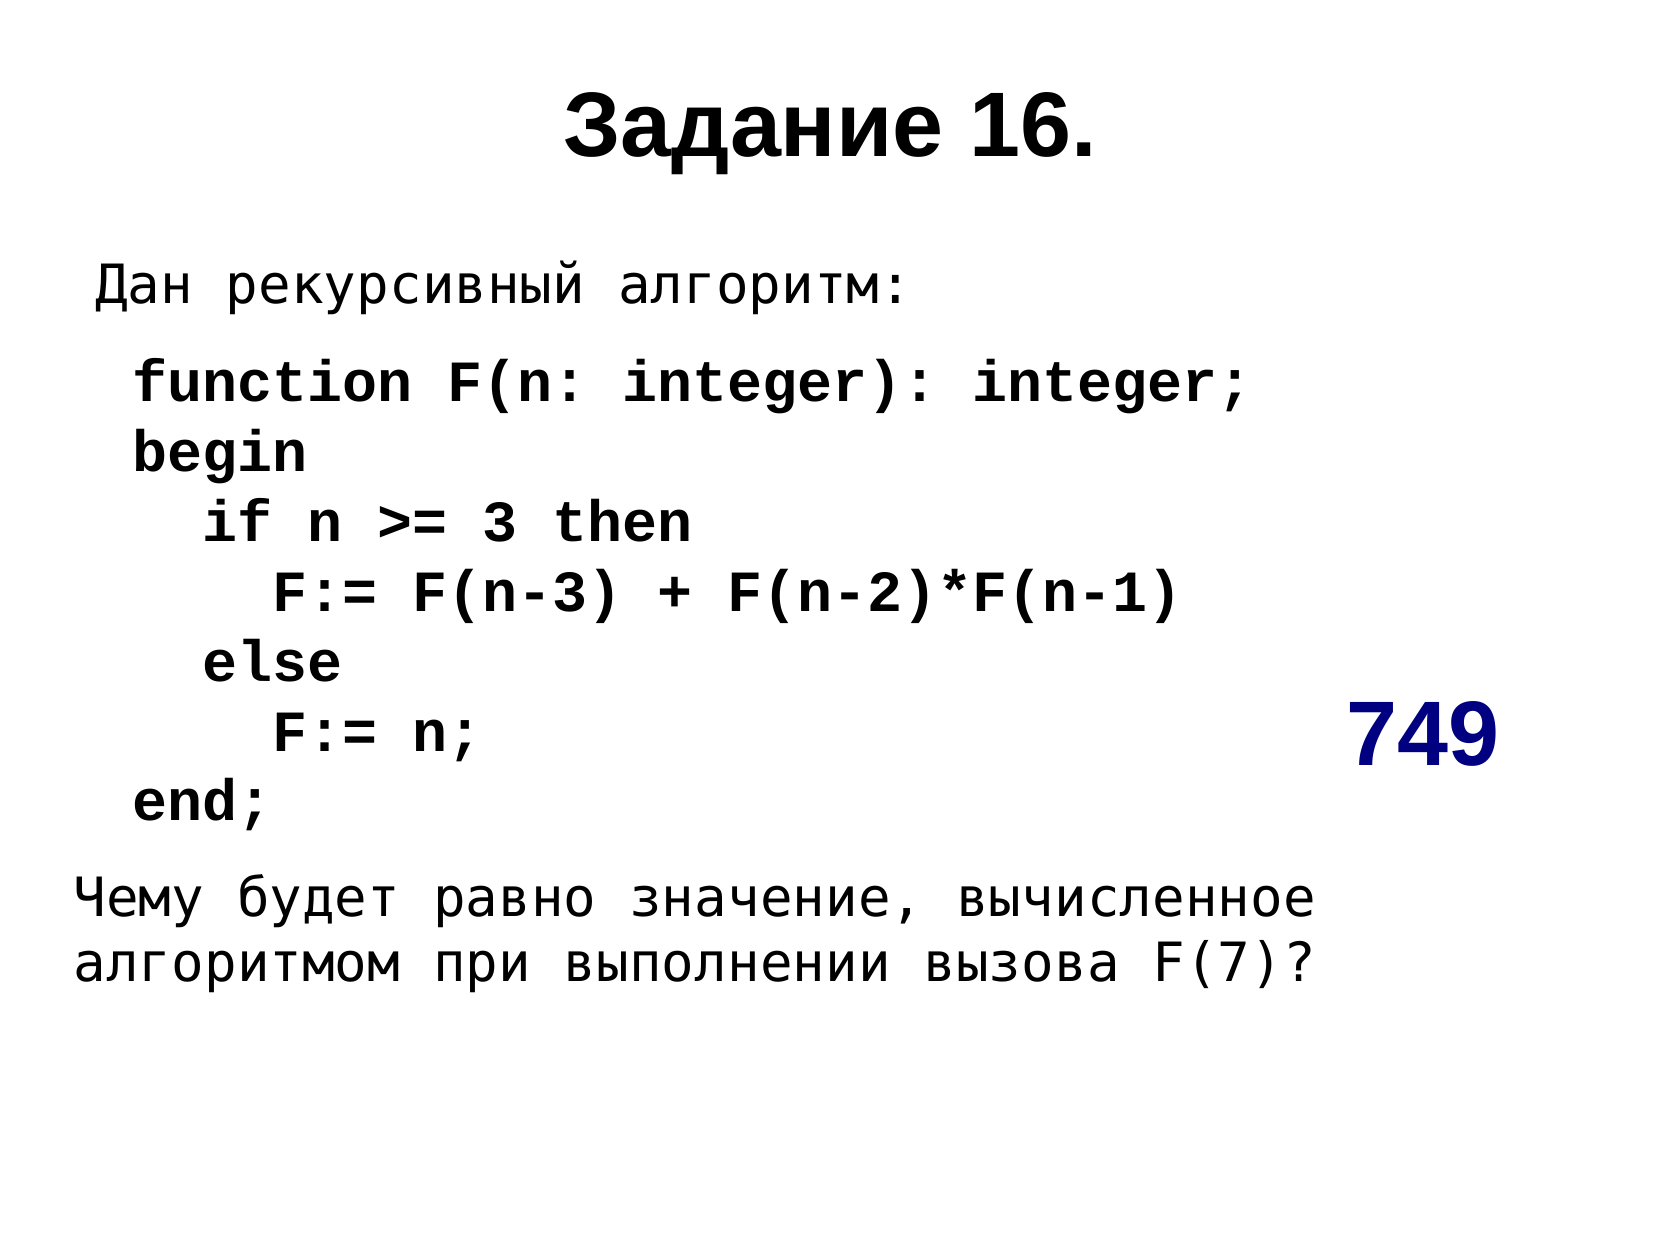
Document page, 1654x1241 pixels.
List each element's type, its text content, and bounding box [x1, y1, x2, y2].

text_box 749 [1299, 675, 1548, 841]
list Дан рекурсивный алгоритм: function F(n: integer): integer; begin if n >= 3 then F:= F(n-3) + F(n-2)*F(n-1) else F:= n; end; Чему будет равно значение, вычисленное алгоритмом при выполнении вызова F(7)? [58, 241, 1609, 1194]
title Задание 16. [82, 45, 1571, 241]
